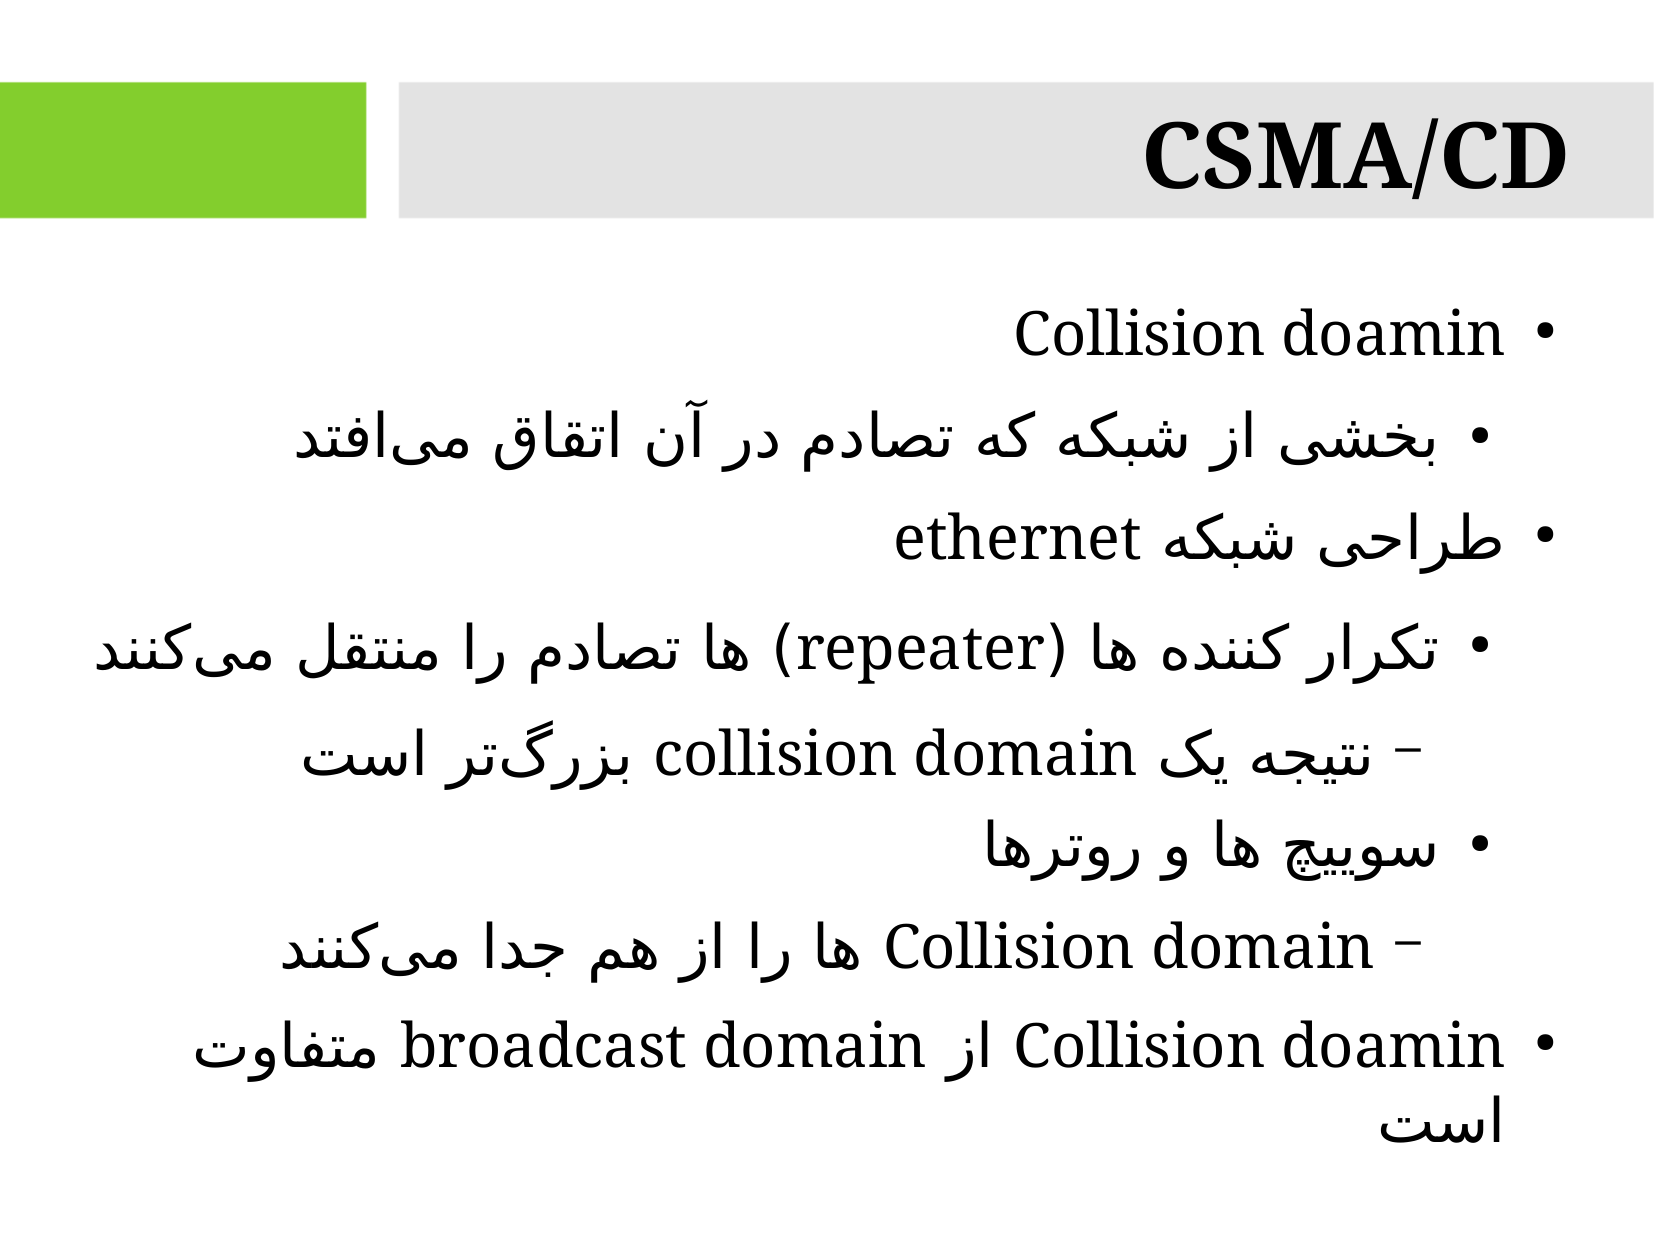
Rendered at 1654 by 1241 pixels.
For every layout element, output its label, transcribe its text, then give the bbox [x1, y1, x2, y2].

list Collision doamin بخشی از شبکه که تصادم در آن اتقاق می‌افتد طراحی شبکه ethernet تکرار کننده ها (repeater) ها تصادم را منتقل می‌کنند نتیجه یک collision domain بزرگ‌تر است سوییچ ها و روترها Collision domain ها را از هم جدا می‌کنند Collision doamin از broadcast domain متفاوت است [82, 290, 1571, 1182]
picture [0, 0, 1654, 1241]
title CSMA/CD [82, 49, 1571, 257]
